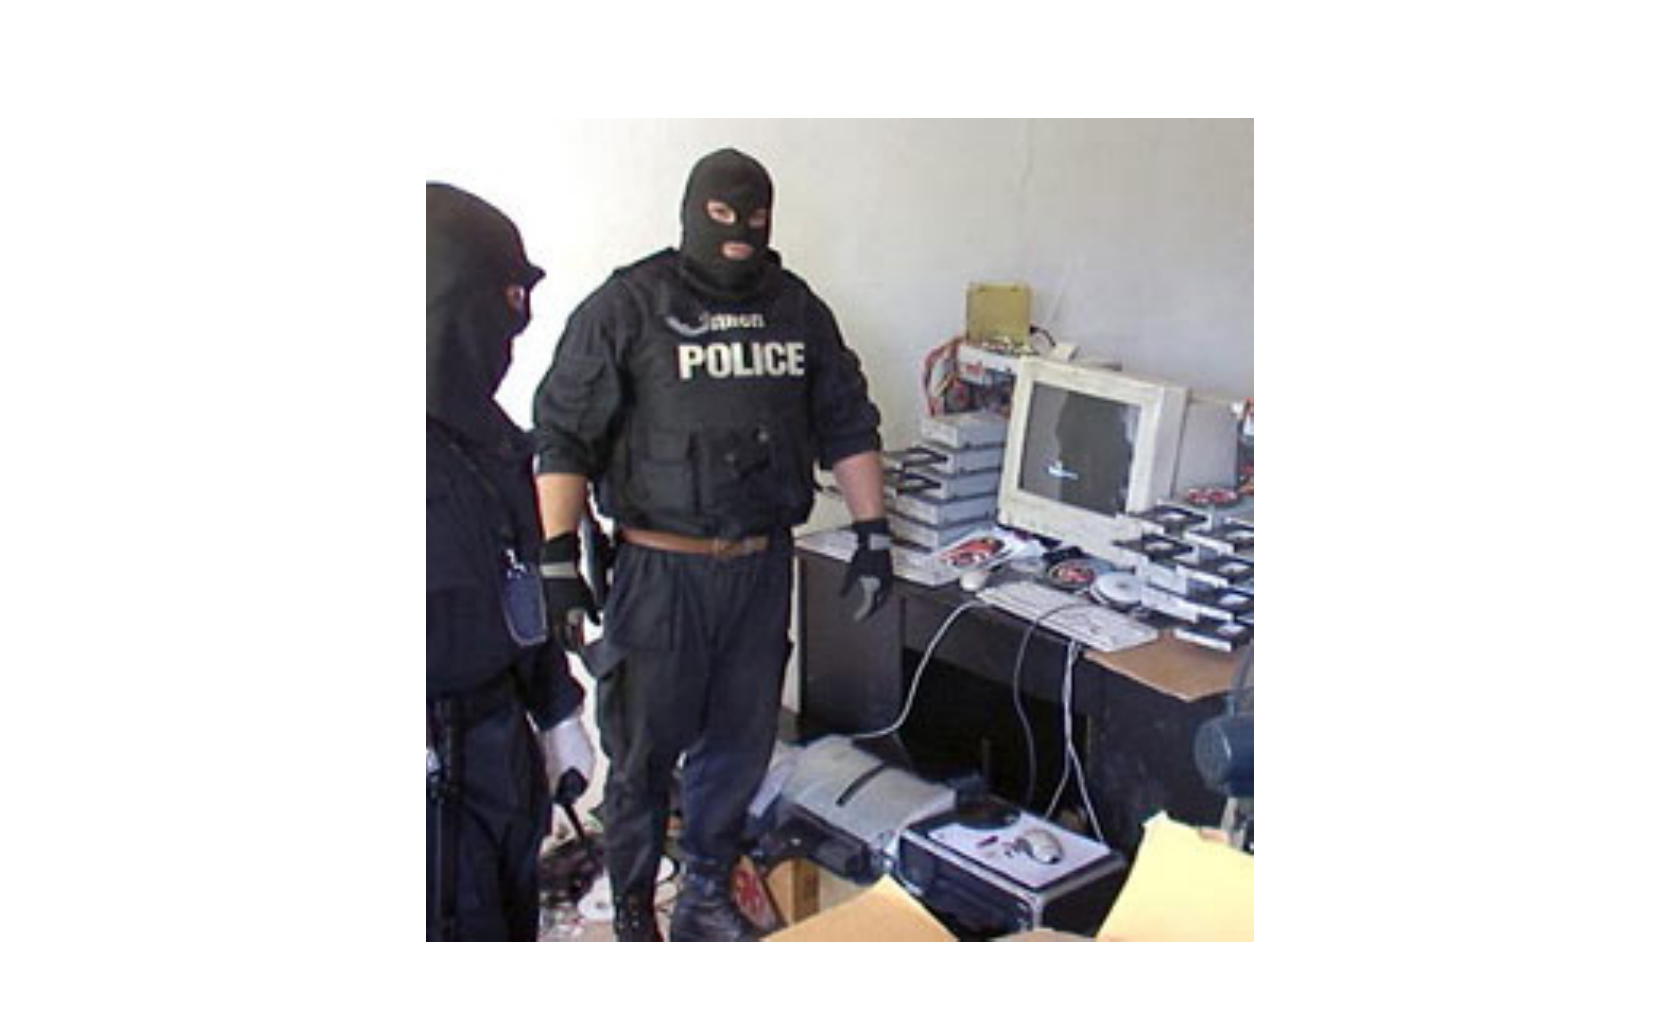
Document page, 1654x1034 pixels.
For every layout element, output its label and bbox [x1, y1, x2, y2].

picture [426, 118, 1254, 942]
